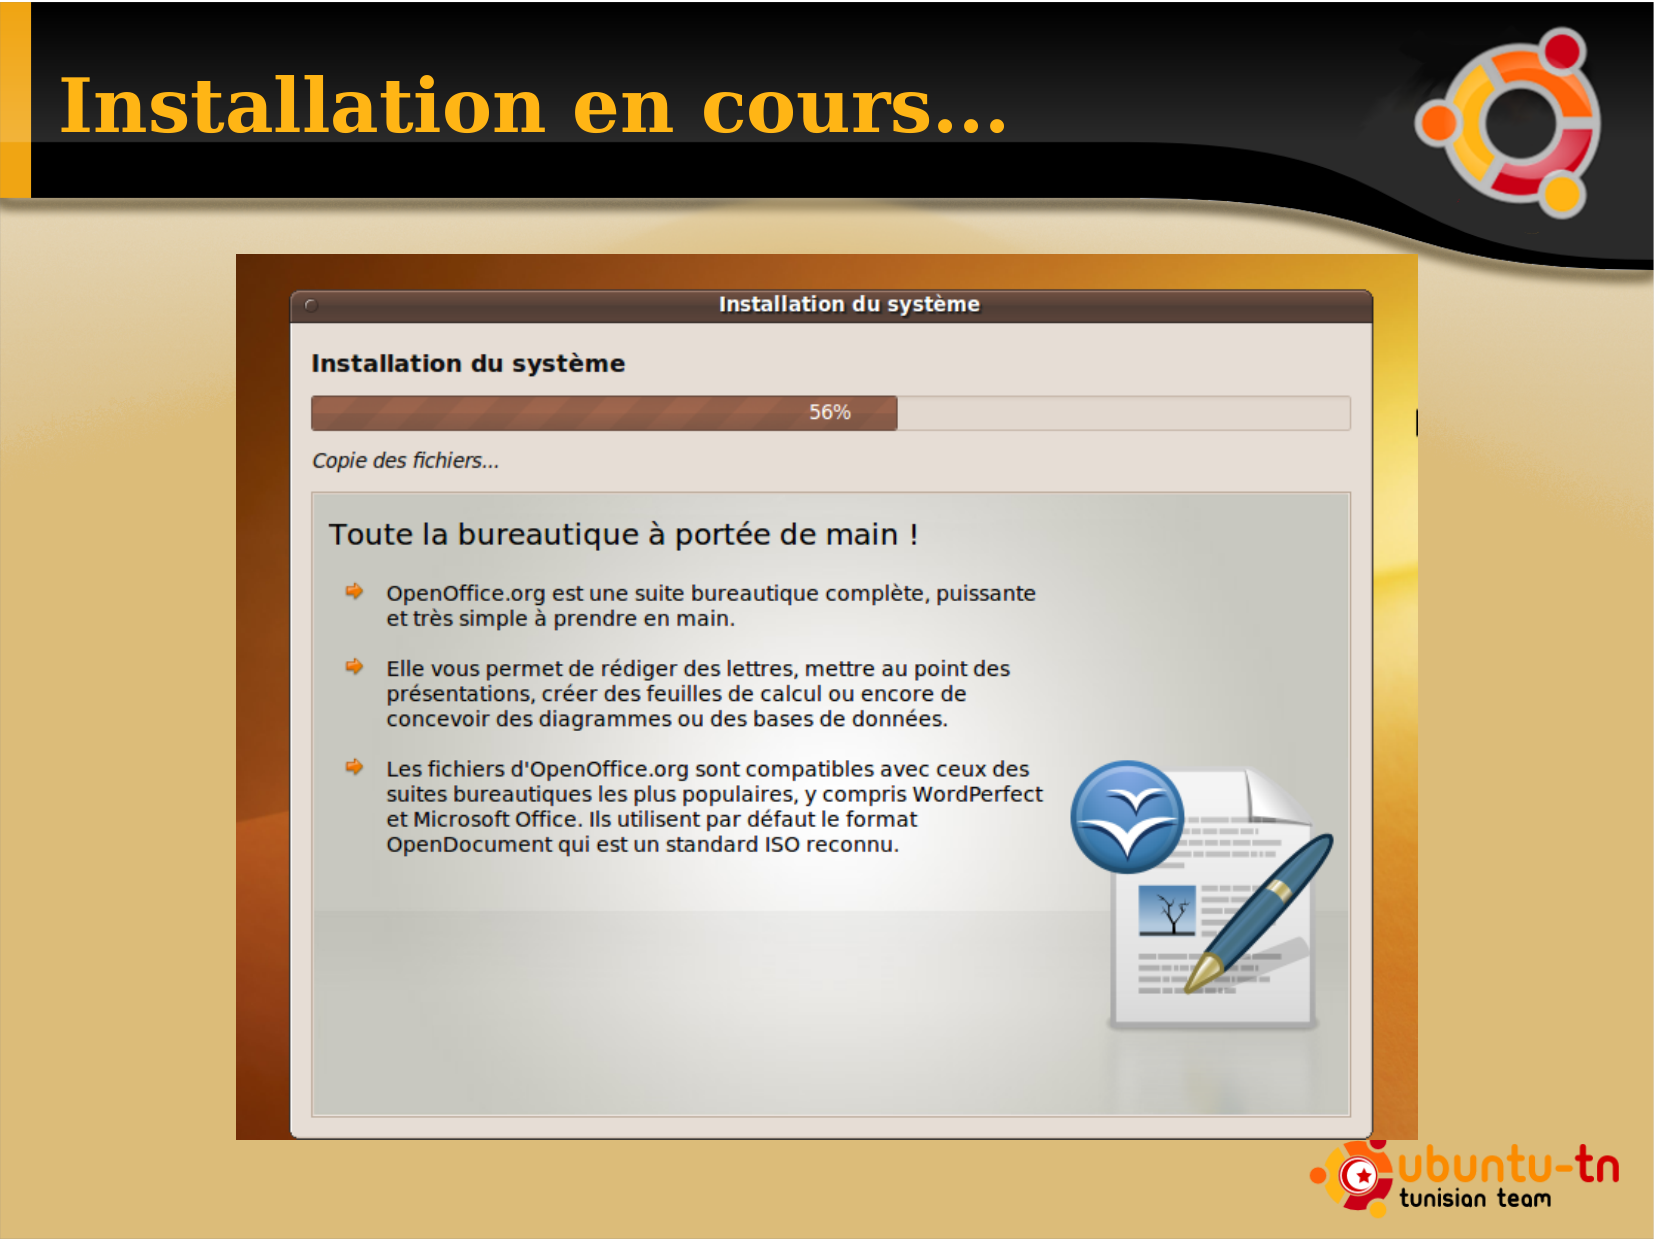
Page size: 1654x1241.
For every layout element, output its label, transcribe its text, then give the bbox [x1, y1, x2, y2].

picture [0, 0, 1654, 1241]
title Installation en cours... [59, 9, 1447, 202]
